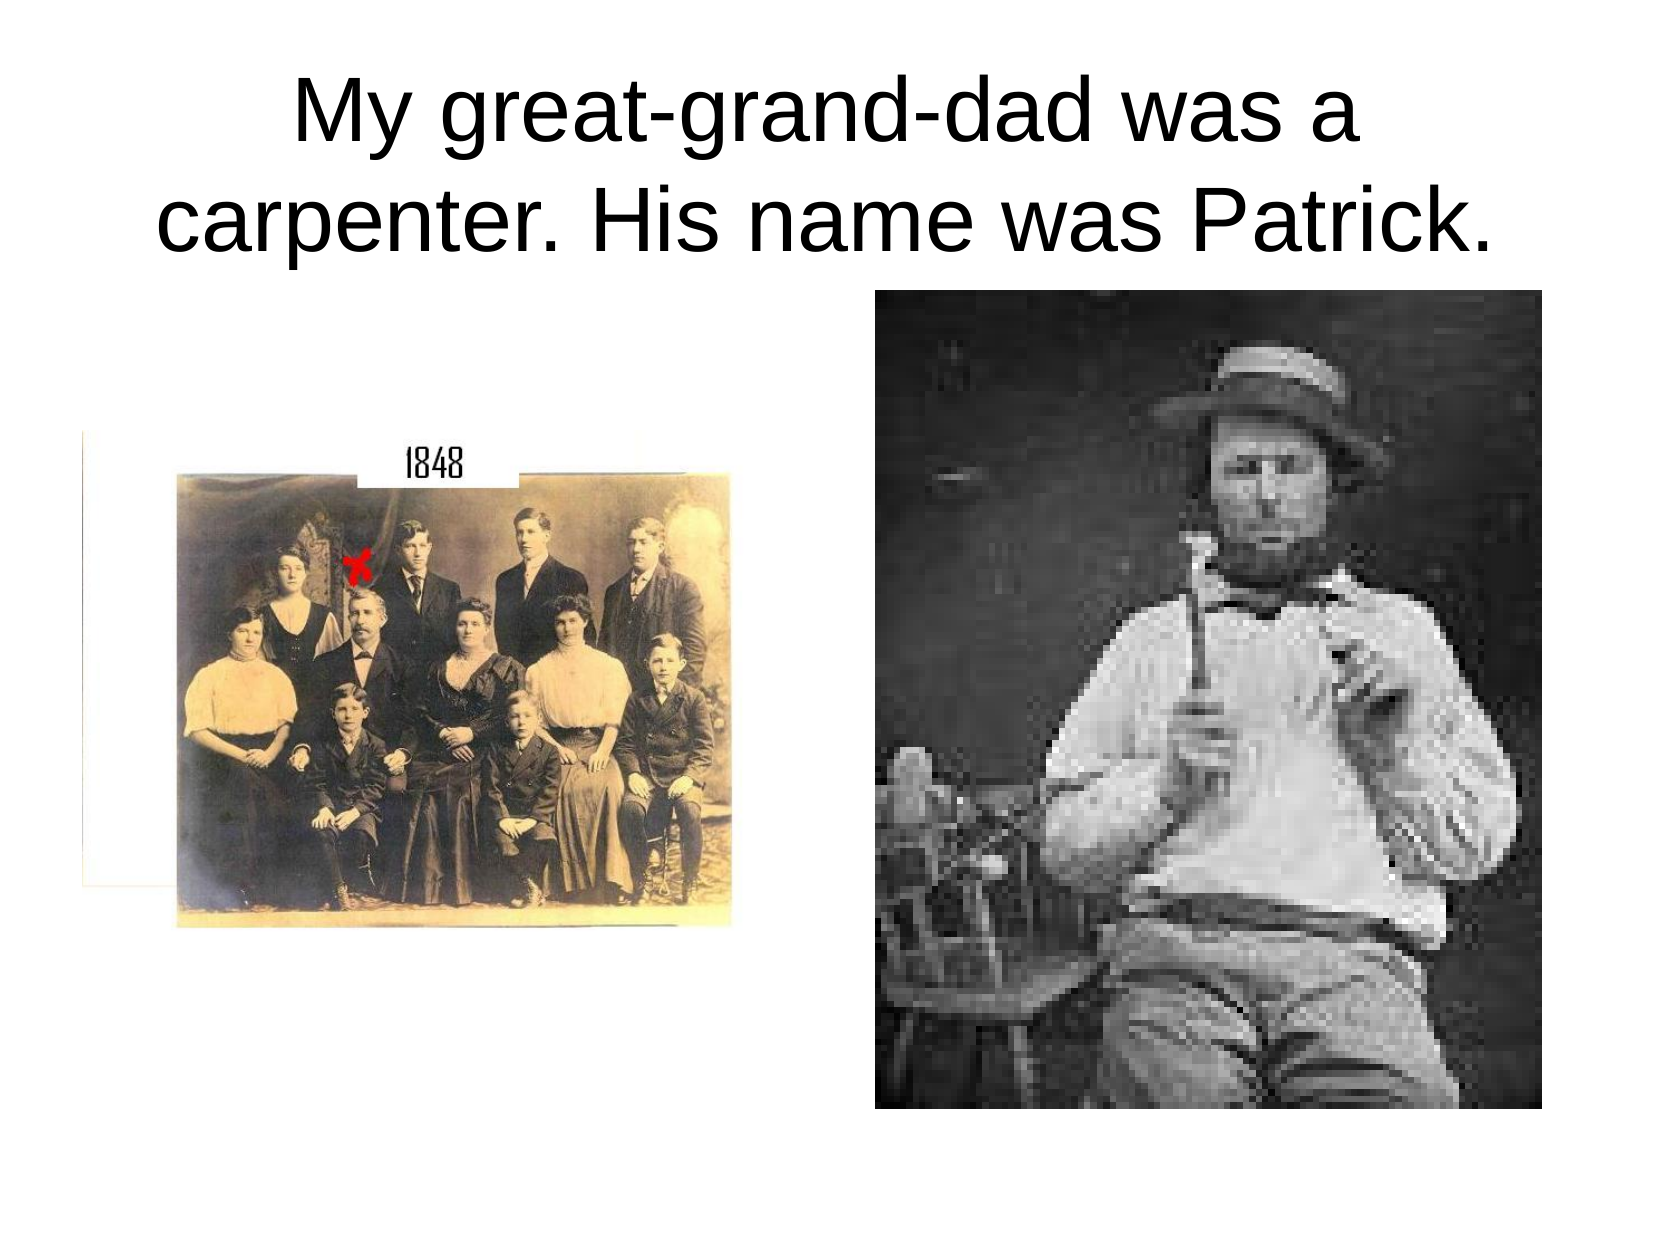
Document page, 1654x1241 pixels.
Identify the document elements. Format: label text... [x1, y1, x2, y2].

picture [875, 290, 1542, 1109]
title My great-grand-dad was a carpenter. His name was Patrick. [82, 49, 1571, 257]
picture [82, 430, 809, 968]
